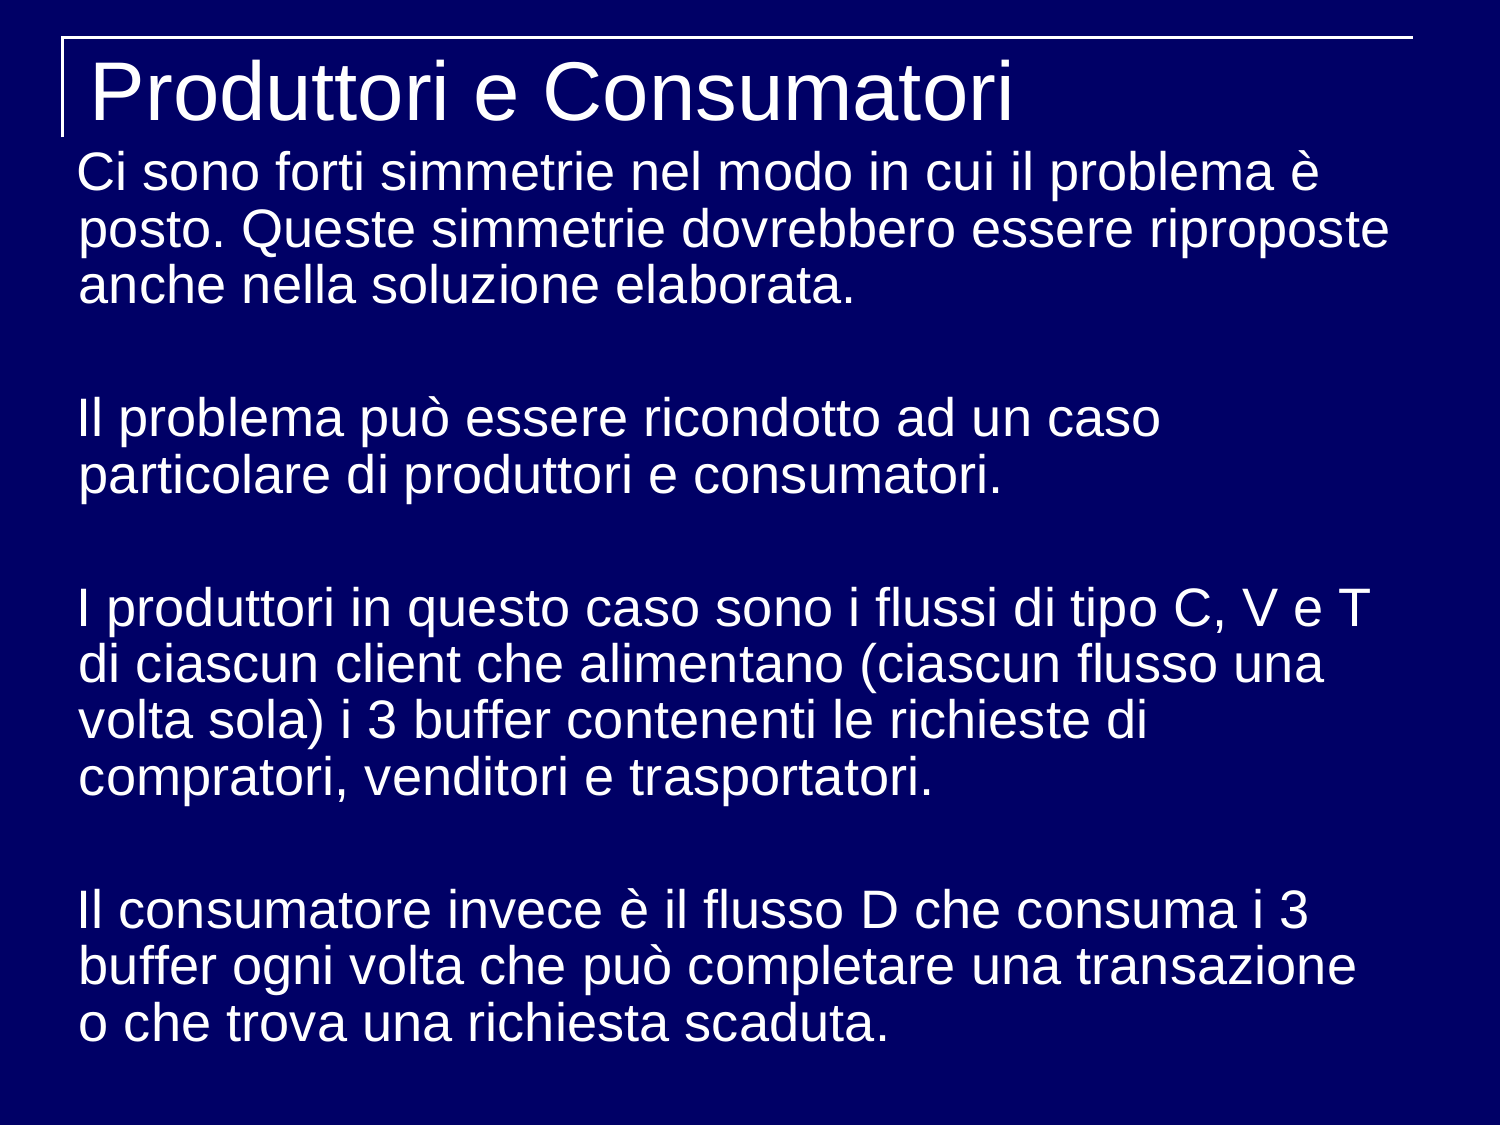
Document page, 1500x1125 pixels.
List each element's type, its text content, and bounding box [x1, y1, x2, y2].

title Produttori e Consumatori [74, 31, 1423, 158]
list Ci sono forti simmetrie nel modo in cui il problema è posto. Queste simmetrie dovrebbero essere riproposte anche nella soluzione elaborata. Il problema può essere ricondotto ad un caso particolare di produttori e consumatori. I produttori in questo caso sono i flussi di tipo C, V e T di ciascun client che alimentano (ciascun flusso una volta sola) i 3 buffer contenenti le richieste di compratori, venditori e trasportatori. Il consumatore invece è il flusso D che consuma i 3 buffer ogni volta che può completare una transazione o che trova una richiesta scaduta. [61, 138, 1412, 1123]
